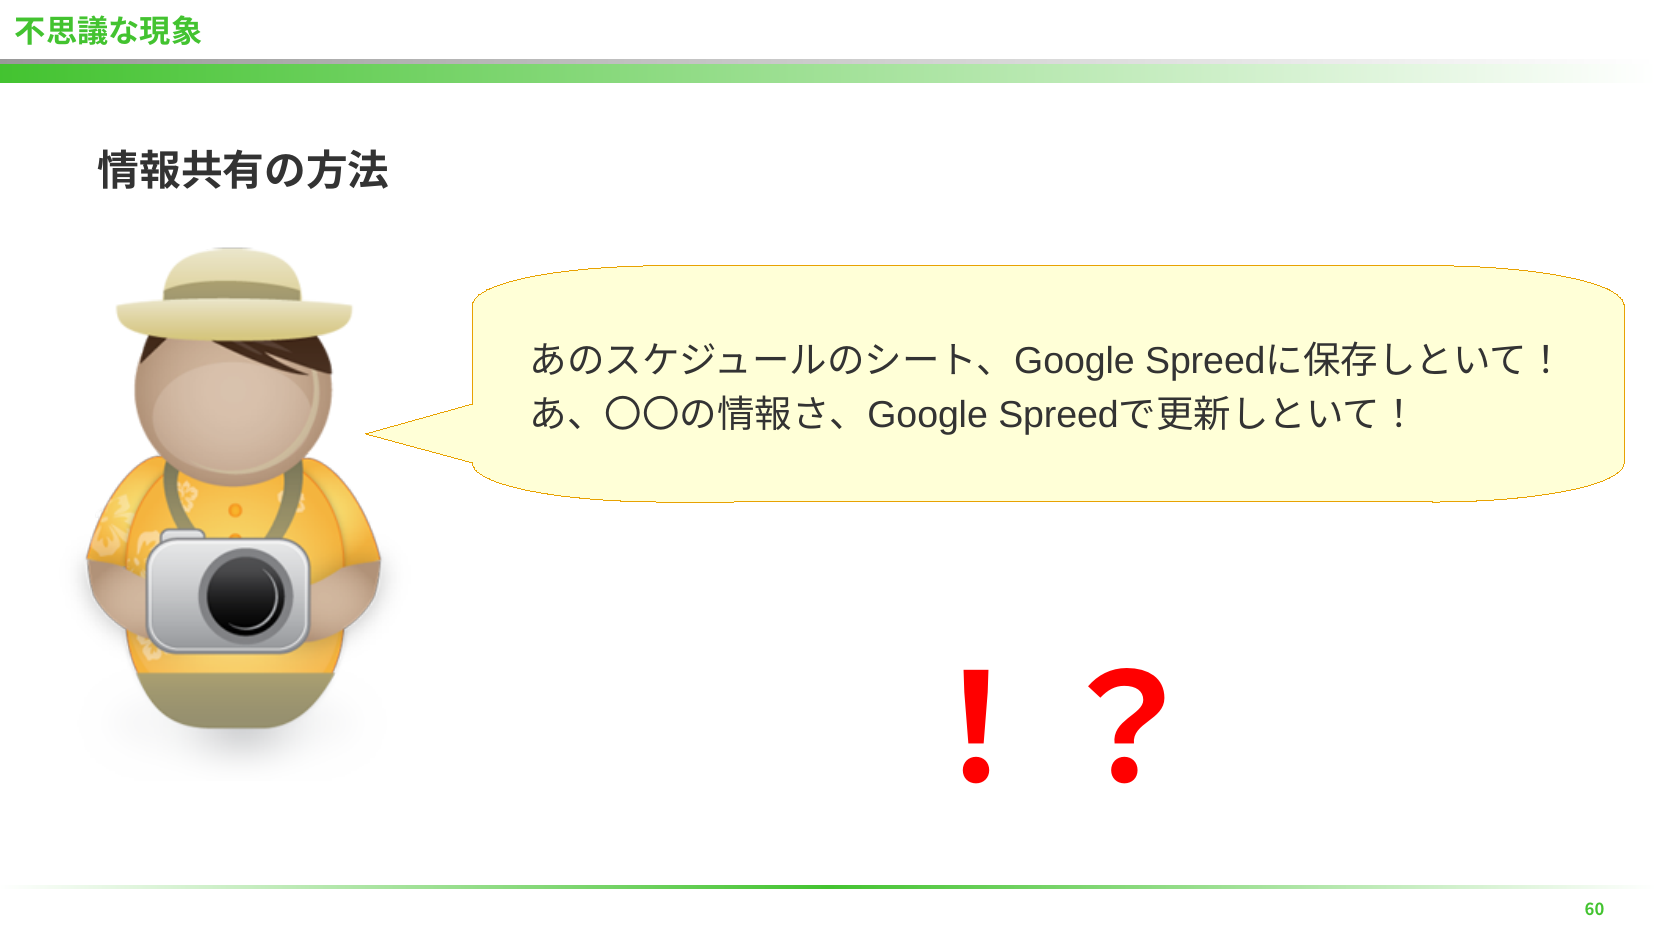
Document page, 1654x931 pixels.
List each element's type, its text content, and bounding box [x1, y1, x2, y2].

picture [30, 206, 443, 781]
text_box ！？ [501, 600, 1601, 833]
text_box 情報共有の方法 [82, 129, 1595, 205]
text_box [0, 59, 1654, 83]
text_box あのスケジュールのシート、Google Spreedに保存しといて！ あ、〇〇の情報さ、Google Spreedで更新しといて！ [365, 265, 1625, 503]
text_box [0, 885, 1654, 889]
text_box <番号> [1535, 888, 1654, 928]
text_box 不思議な現象 [0, 0, 1376, 59]
